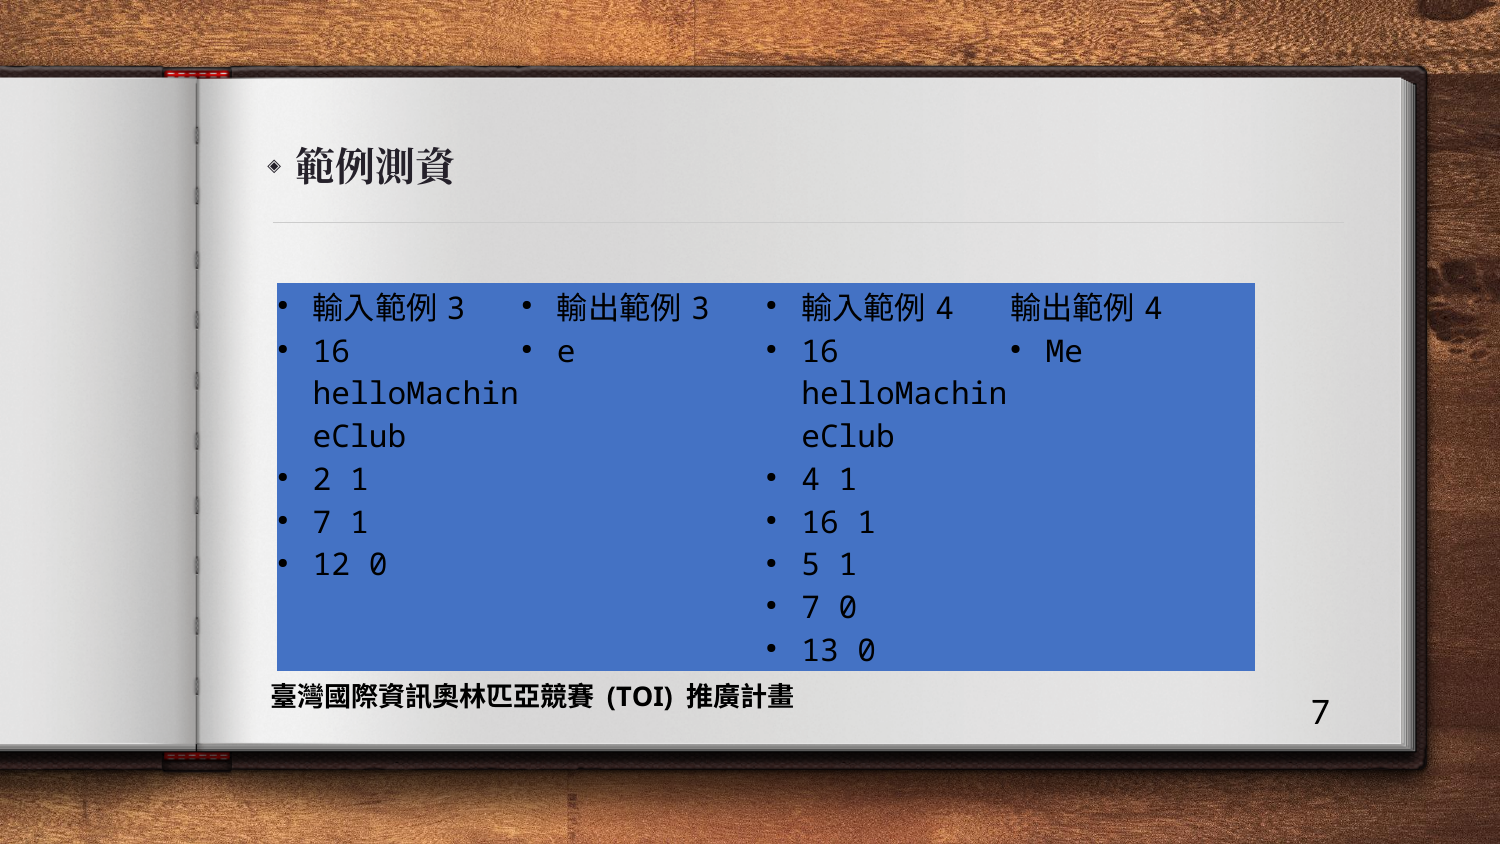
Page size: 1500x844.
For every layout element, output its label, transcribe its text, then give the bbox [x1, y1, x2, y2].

table_header 輸入範例4 16 helloMachineClub 4 1 16 1 5 1 7 0 13 0 [766, 283, 1010, 671]
table_header 輸入範例3 16 helloMachineClub 2 1 7 1 12 0 [277, 283, 522, 671]
table_header 輸出範例3 e [522, 283, 766, 671]
list 範例測資 [252, 126, 1194, 205]
table_header 輸出範例4 Me [1010, 283, 1255, 671]
text_box [1295, 672, 1386, 737]
